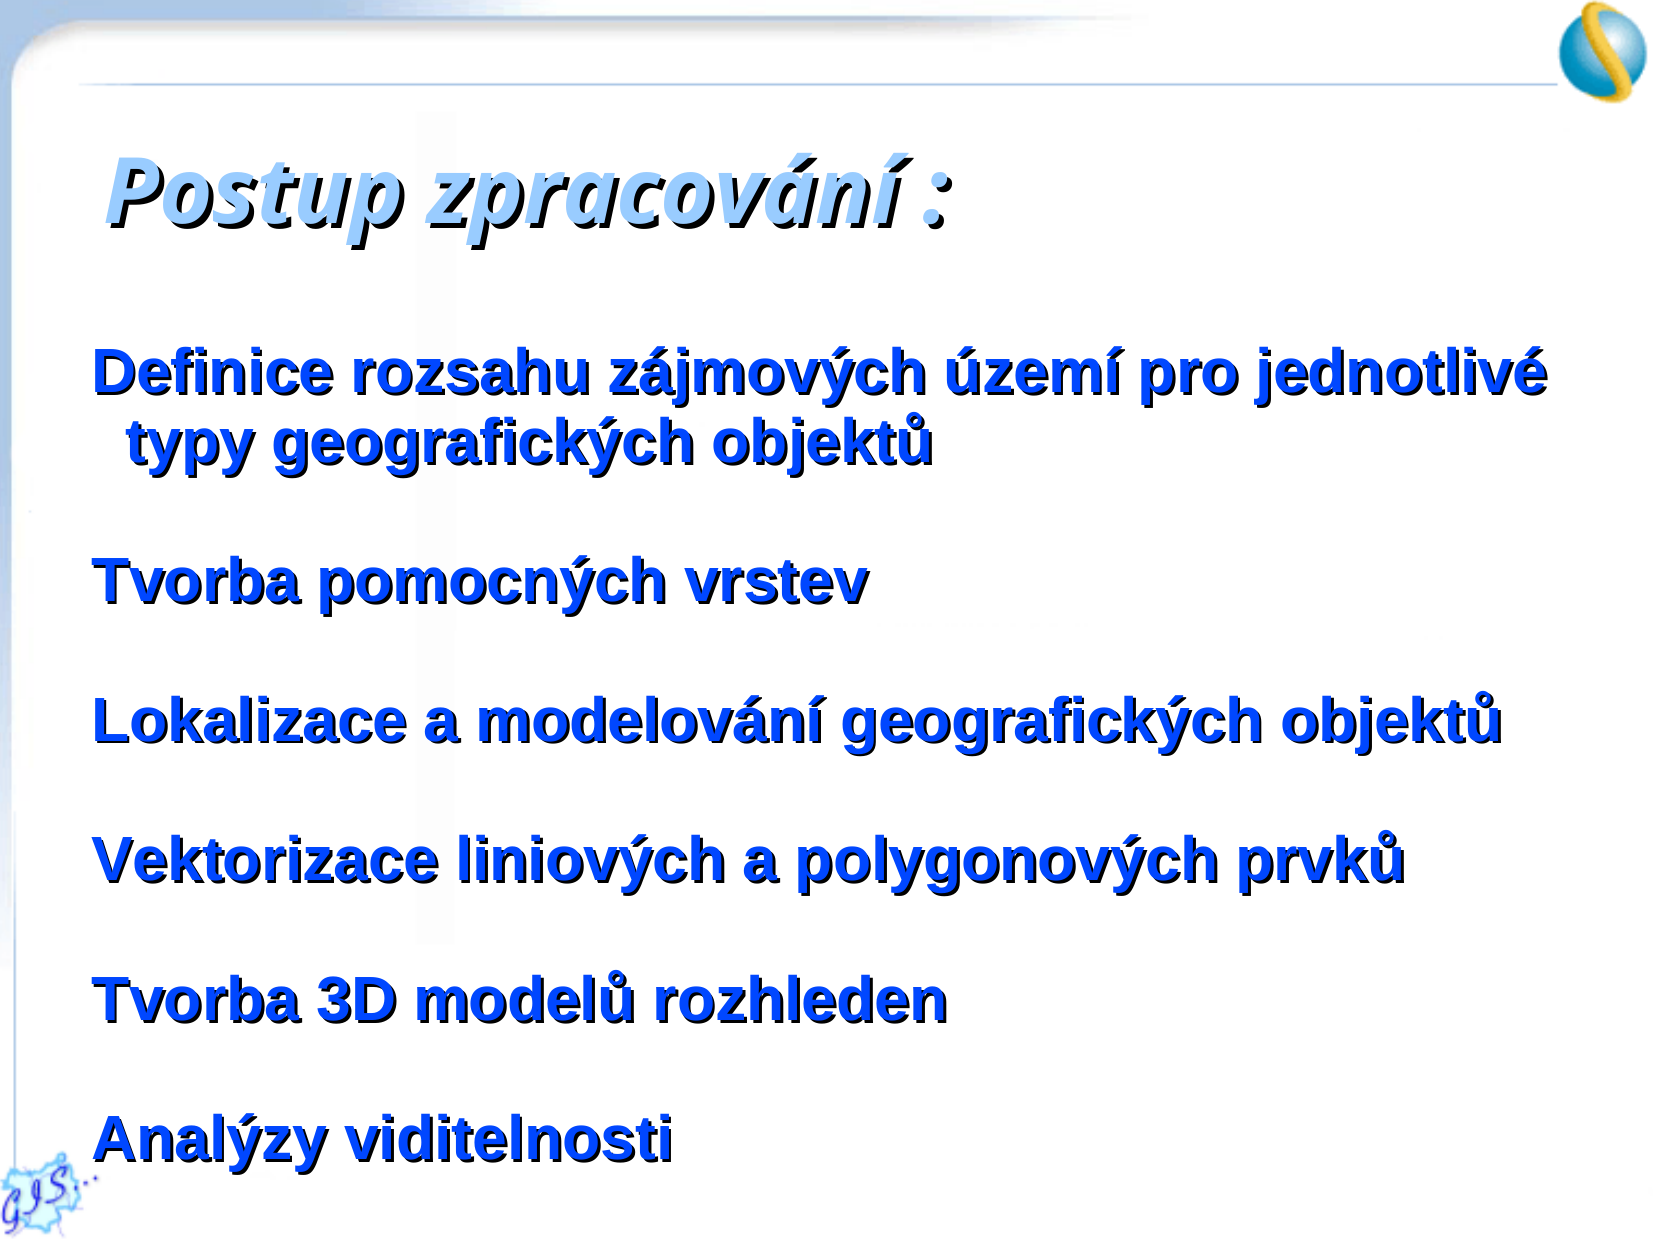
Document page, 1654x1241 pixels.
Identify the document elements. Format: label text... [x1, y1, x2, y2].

picture [0, 0, 1654, 1241]
text_box Definice rozsahu zájmových území pro jednotlivé typy geografických objektů Tvorba pomocných vrstev Lokalizace a modelování geografických objektů Vektorizace liniových a polygonových prvků Tvorba 3D modelů rozhleden Analýzy viditelnosti [59, 328, 1591, 1241]
text_box Postup zpracování : [88, 118, 1270, 245]
